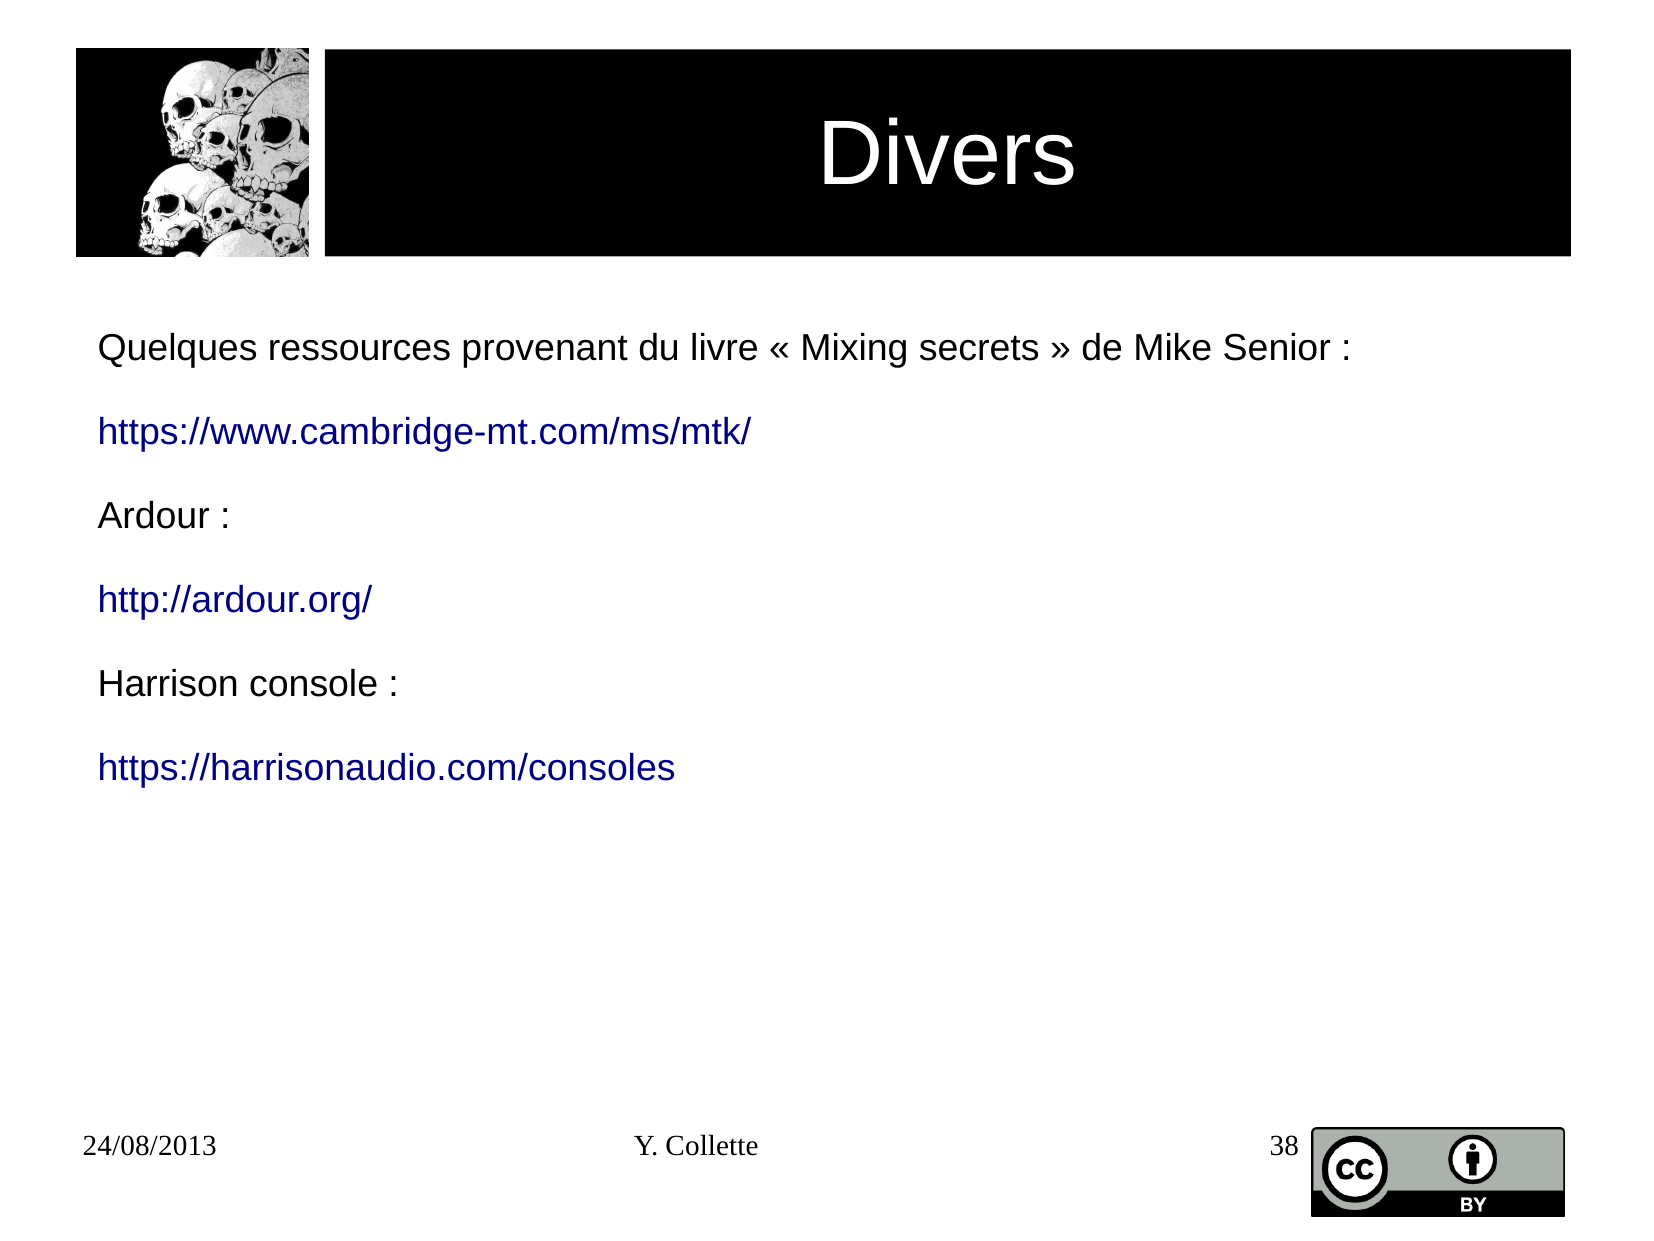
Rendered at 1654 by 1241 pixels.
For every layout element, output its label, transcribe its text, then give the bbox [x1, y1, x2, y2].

picture [76, 48, 309, 257]
text_box Quelques ressources provenant du livre « Mixing secrets » de Mike Senior : https://www.cambridge-mt.com/ms/mtk/ Ardour : http://ardour.org/ Harrison console : https://harrisonaudio.com/consoles [82, 318, 1571, 838]
title Divers [324, 49, 1571, 257]
picture [1311, 1127, 1565, 1217]
